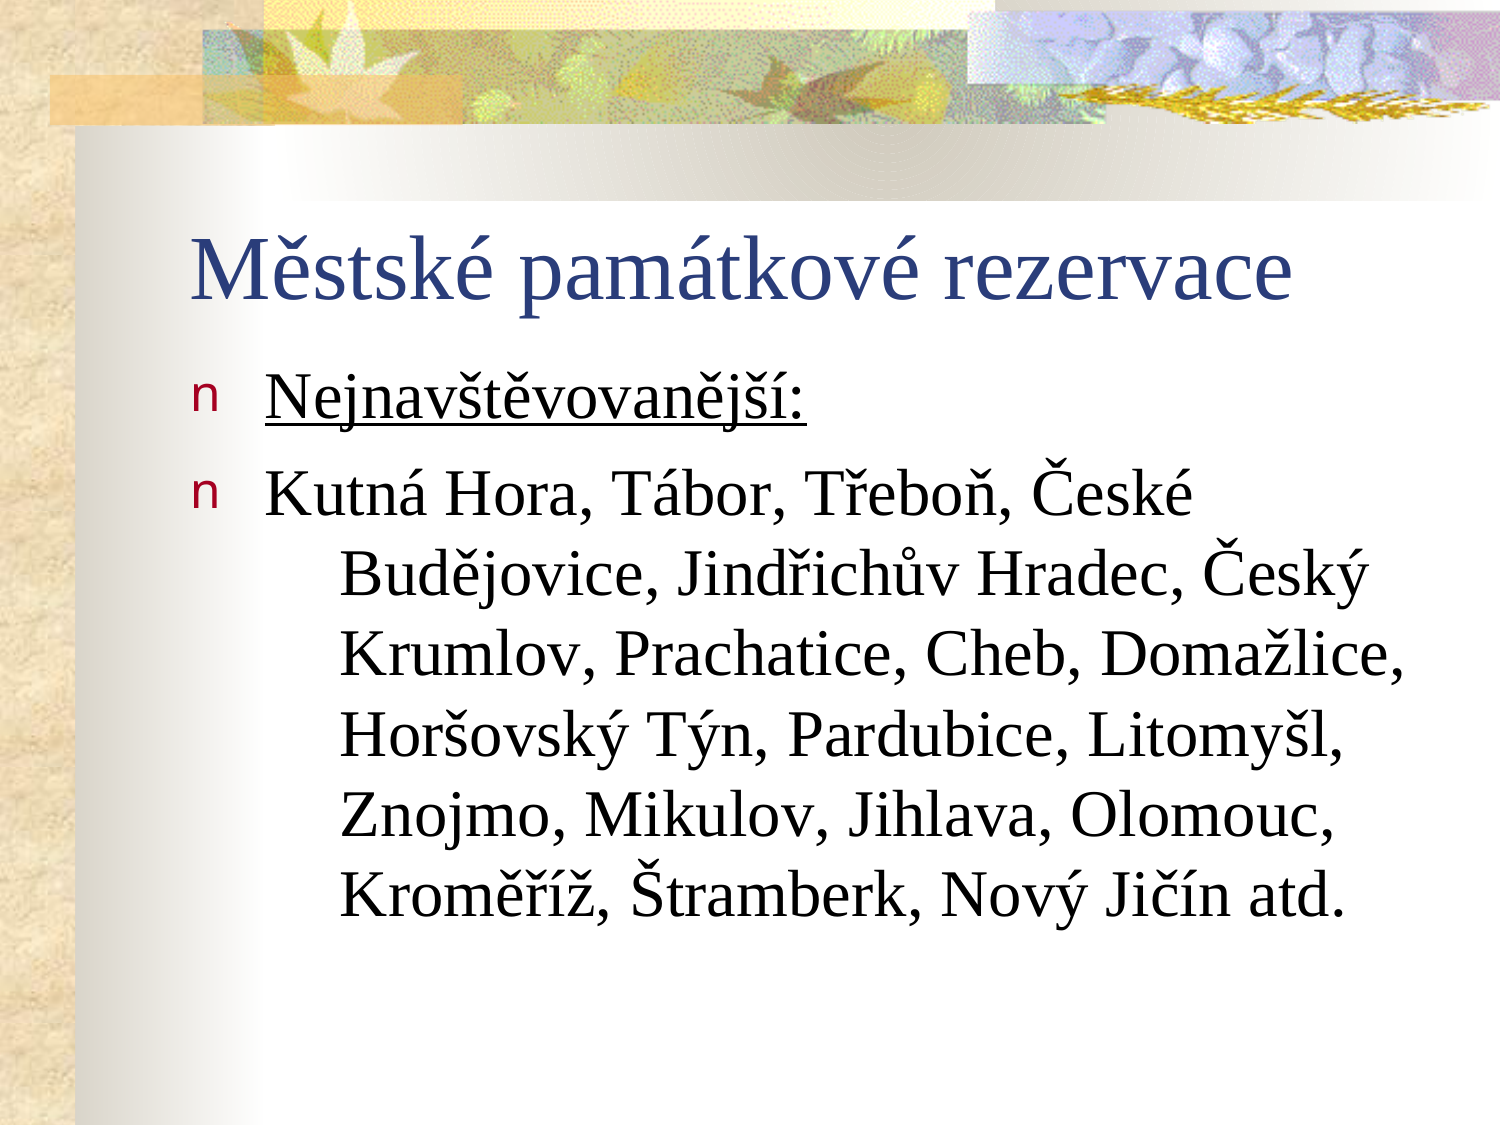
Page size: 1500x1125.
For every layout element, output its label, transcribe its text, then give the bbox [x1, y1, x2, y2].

title Městské památkové rezervace [174, 137, 1450, 325]
list Nejnavštěvovanější: Kutná Hora, Tábor, Třeboň, České Budějovice, Jindřichův Hradec, Český Krumlov, Prachatice, Cheb, Domažlice, Horšovský Týn, Pardubice, Litomyšl, Znojmo, Mikulov, Jihlava, Olomouc, Kroměříž, Štramberk, Nový Jičín atd. [174, 344, 1450, 1020]
